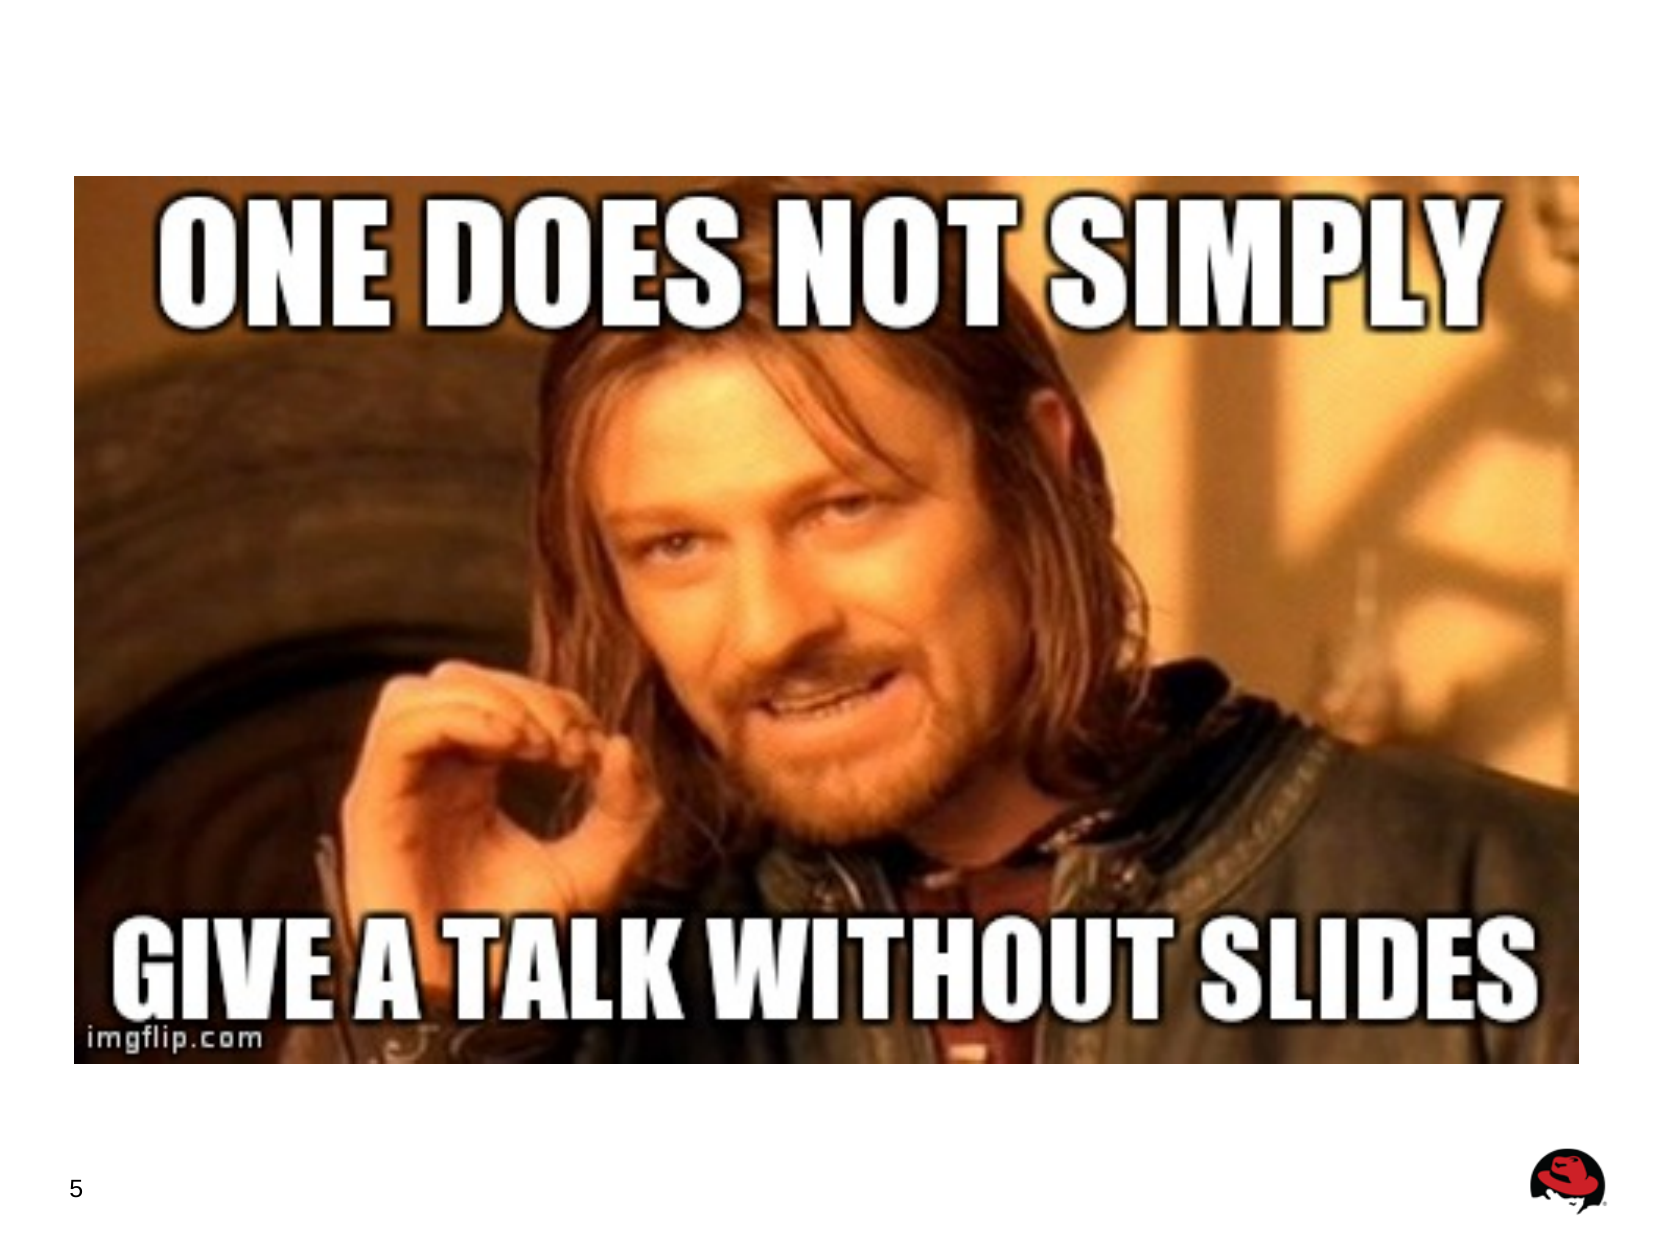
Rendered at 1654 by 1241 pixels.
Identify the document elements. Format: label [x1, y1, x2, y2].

picture [74, 176, 1579, 1064]
picture [1529, 1146, 1613, 1224]
